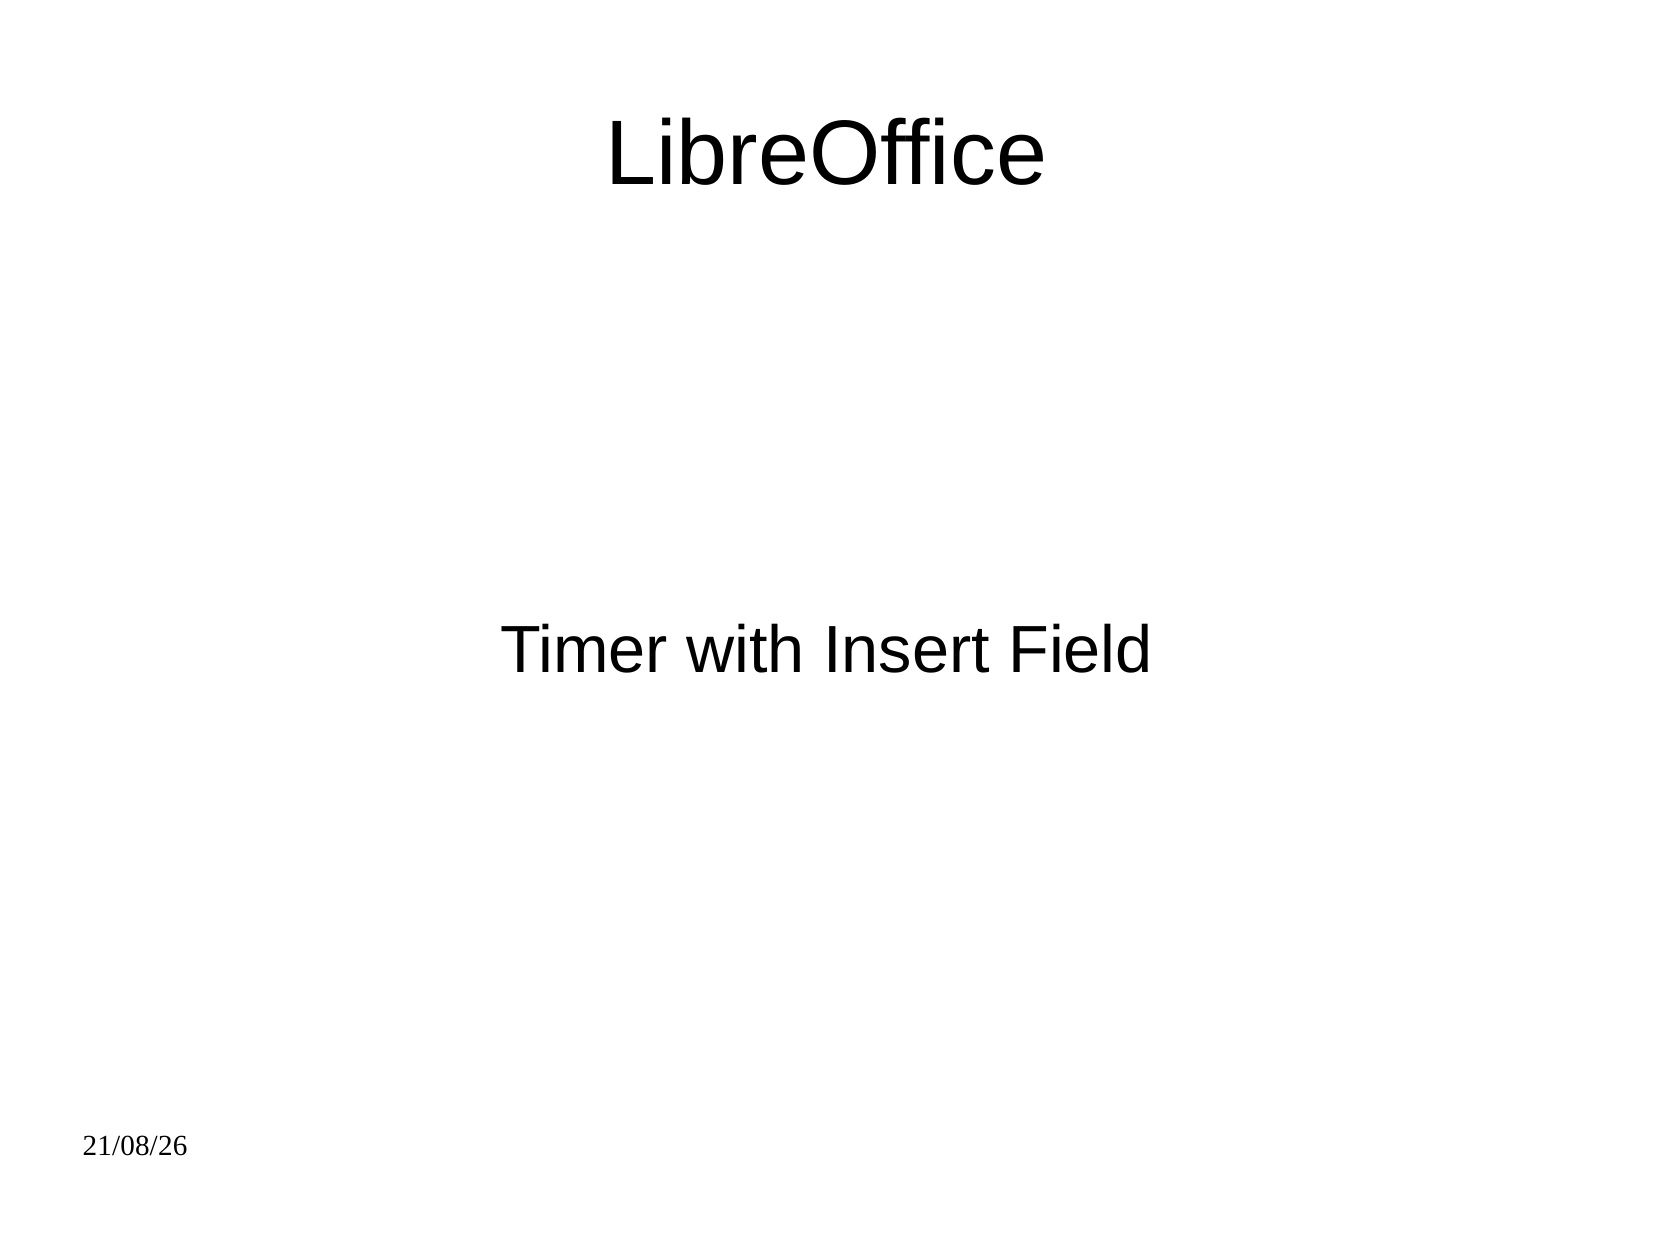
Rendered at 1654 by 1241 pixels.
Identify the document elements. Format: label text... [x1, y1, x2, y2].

title LibreOffice [82, 49, 1571, 257]
subtitle Timer with Insert Field [82, 290, 1571, 1010]
